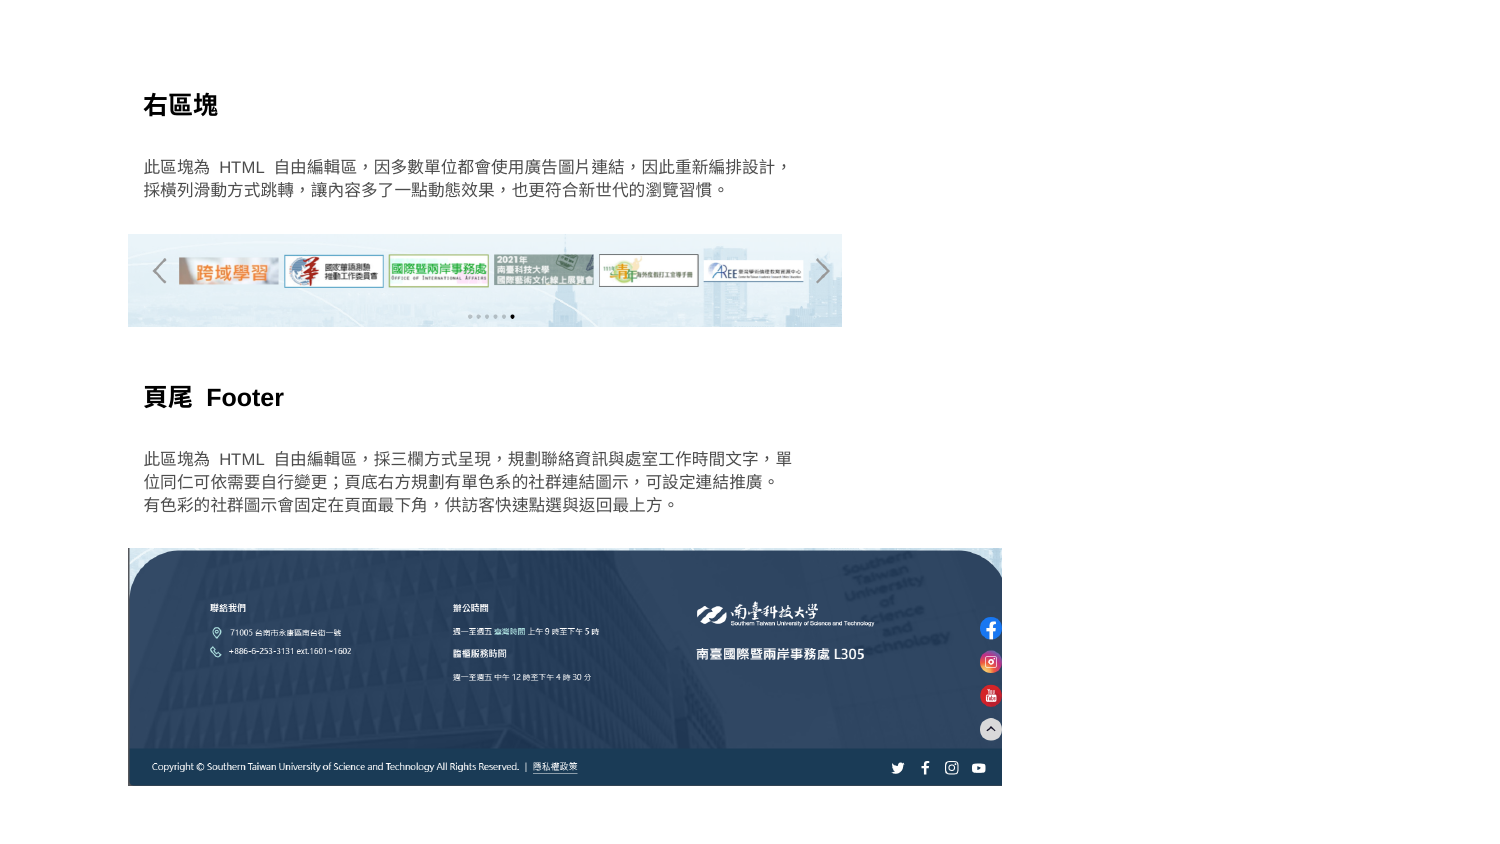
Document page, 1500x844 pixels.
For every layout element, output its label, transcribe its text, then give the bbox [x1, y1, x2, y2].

picture [128, 234, 842, 327]
text_box 頁尾 Footer 此區塊為 HTML 自由編輯區，採三欄方式呈現，規劃聯絡資訊與處室工作時間文字，單位同仁可依需要自行變更；頁底右方規劃有單色系的社群連結圖示，可設定連結推廣。 有色彩的社群圖示會固定在頁面最下角，供訪客快速點選與返回最上方。 [128, 366, 823, 529]
picture [128, 548, 1002, 786]
text_box 右區塊 此區塊為 HTML 自由編輯區，因多數單位都會使用廣告圖片連結，因此重新編排設計，採橫列滑動方式跳轉，讓內容多了一點動態效果，也更符合新世代的瀏覽習慣。 [128, 74, 823, 214]
